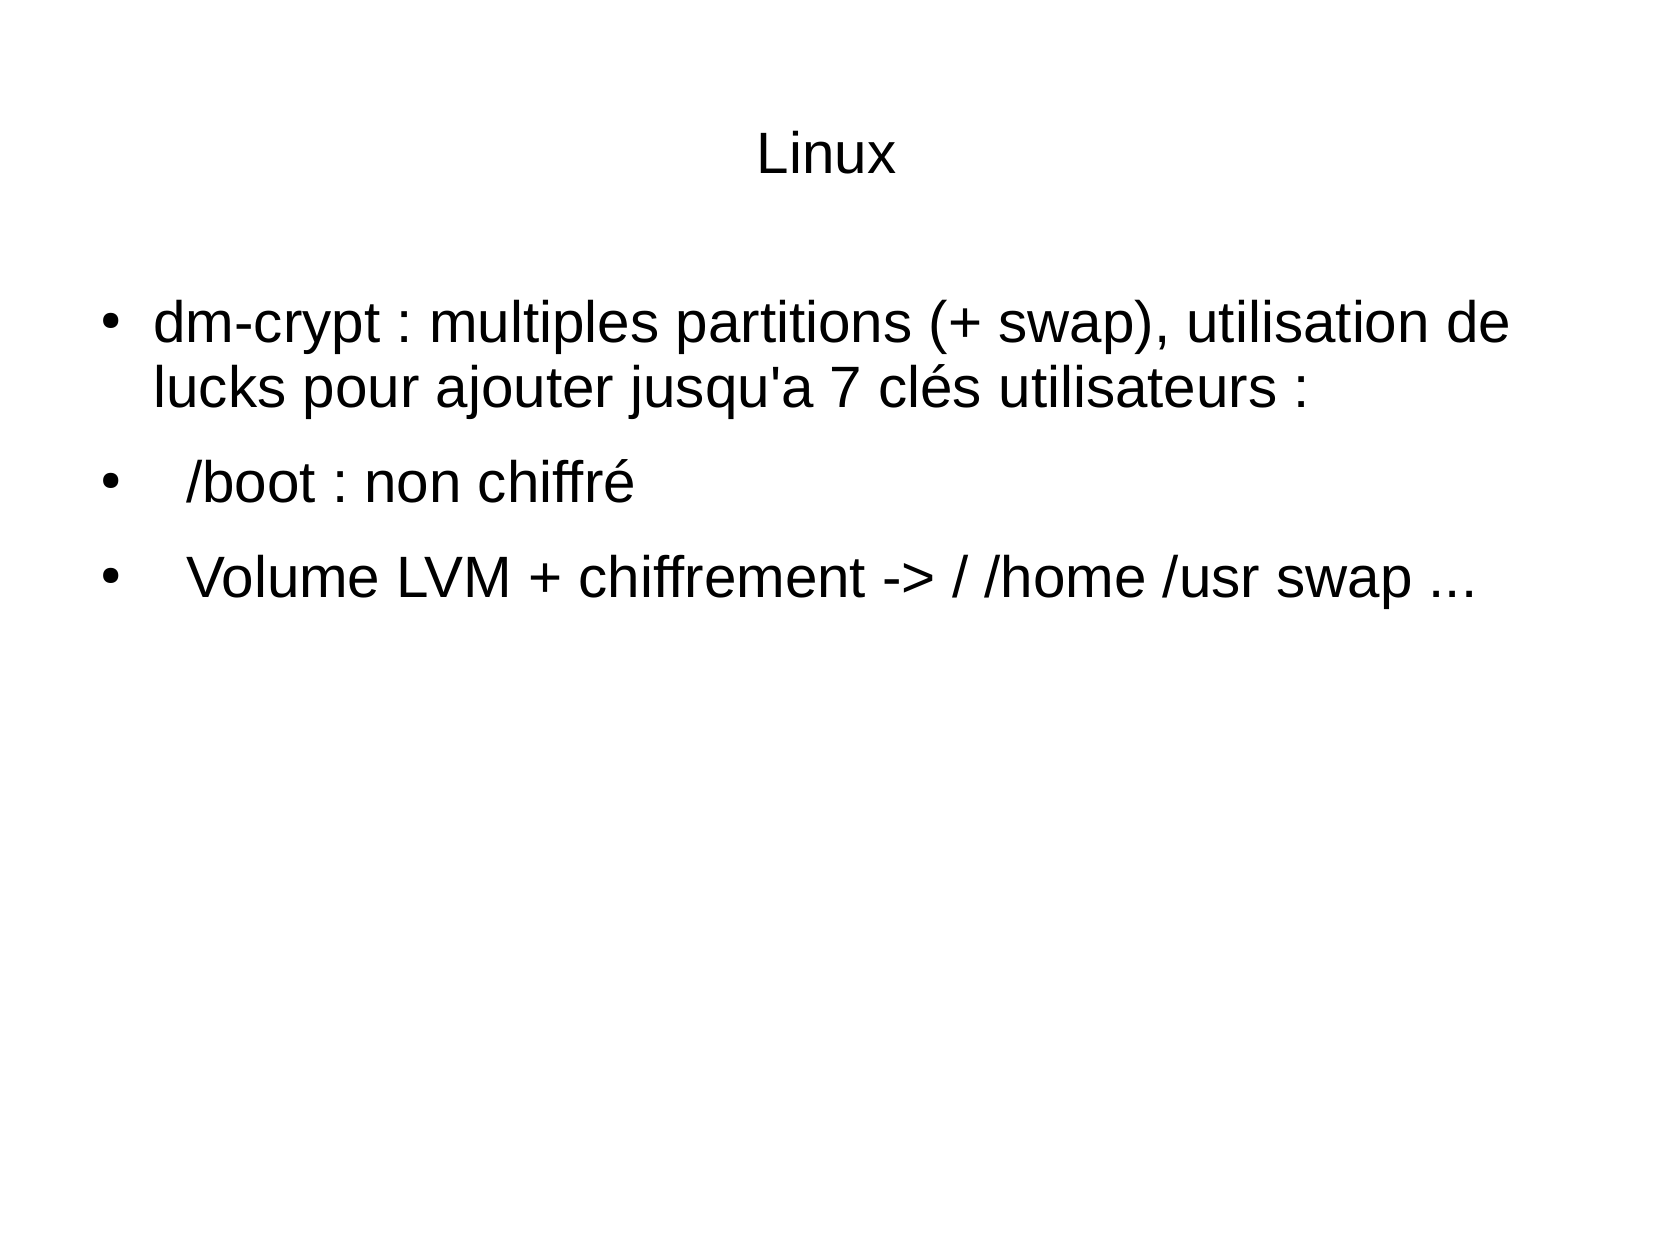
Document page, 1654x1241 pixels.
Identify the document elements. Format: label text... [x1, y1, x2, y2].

list dm-crypt : multiples partitions (+ swap), utilisation de lucks pour ajouter jusqu'a 7 clés utilisateurs : /boot : non chiffré Volume LVM + chiffrement -> / /home /usr swap ... [82, 290, 1538, 1010]
title Linux [82, 49, 1571, 257]
